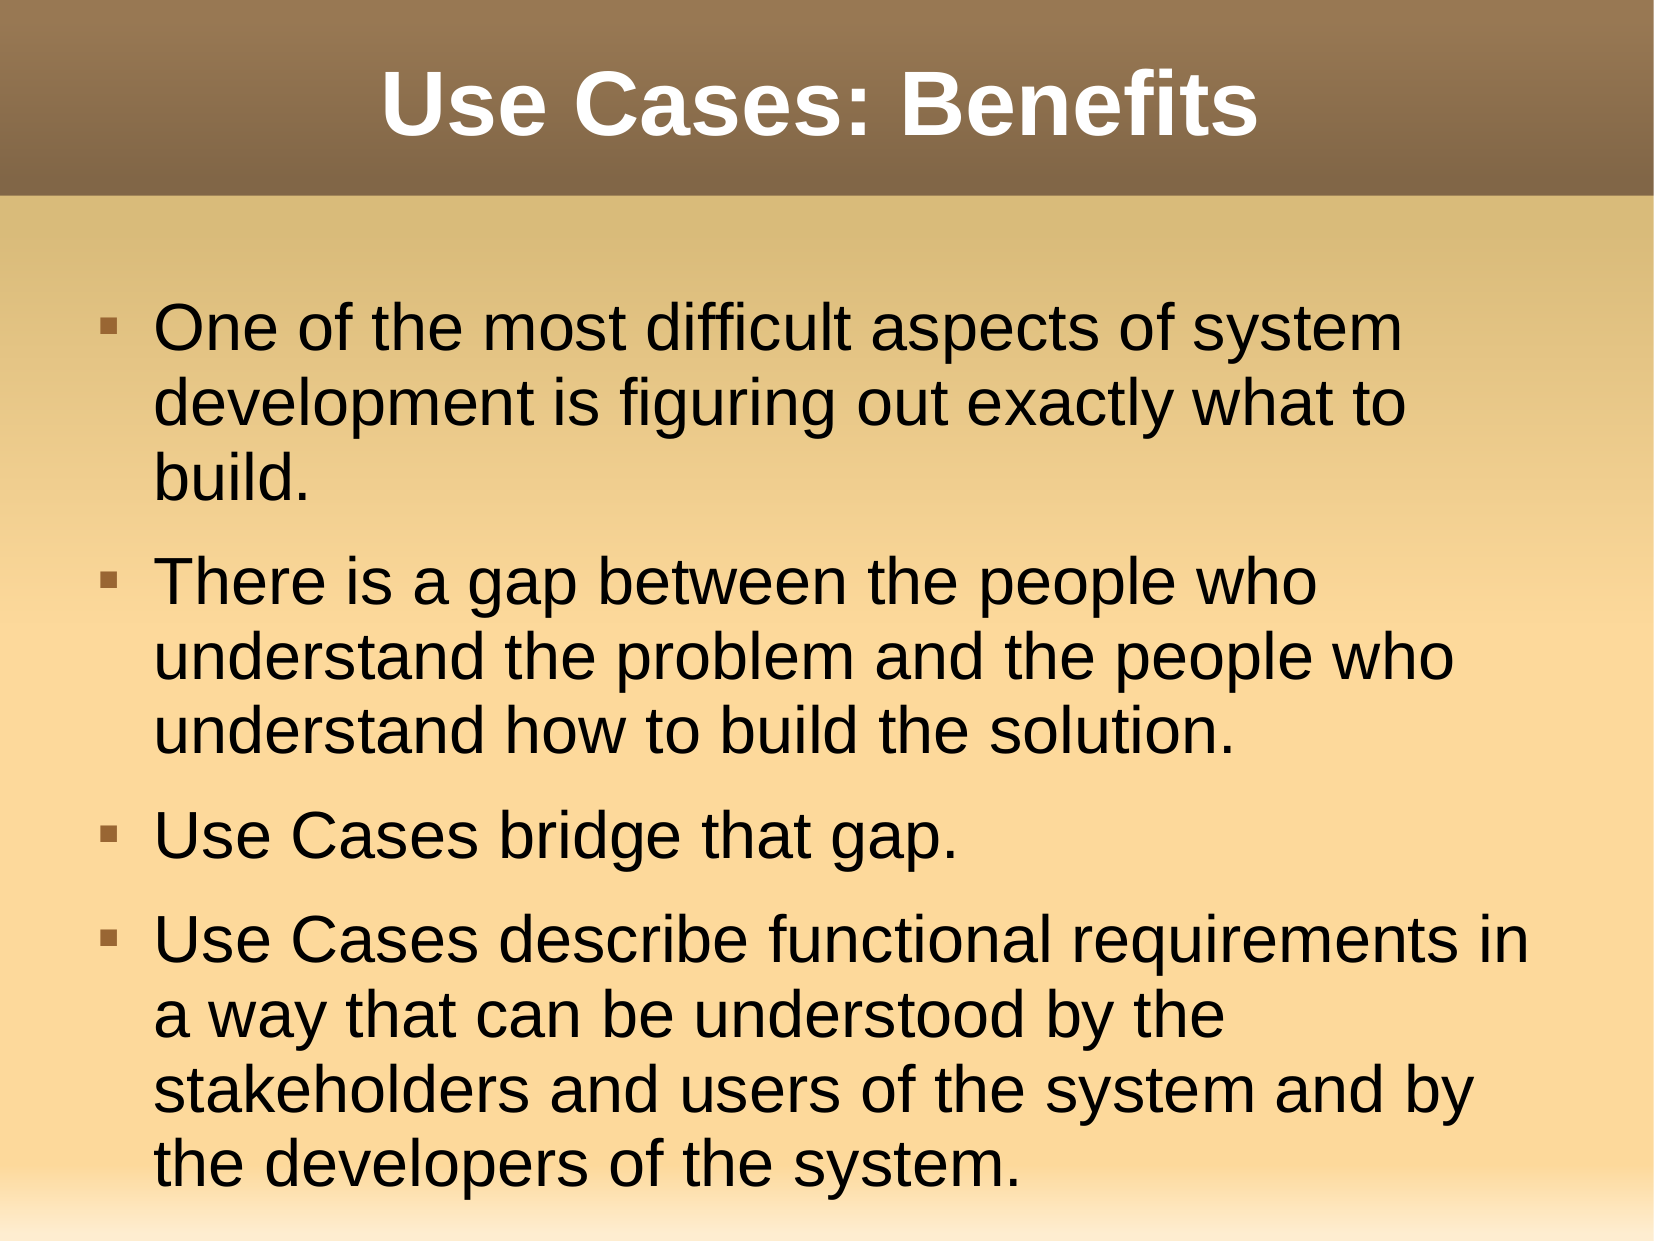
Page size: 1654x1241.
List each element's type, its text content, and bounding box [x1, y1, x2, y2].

picture [0, 0, 1654, 1241]
list One of the most difficult aspects of system development is figuring out exactly what to build. There is a gap between the people who understand the problem and the people who understand how to build the solution. Use Cases bridge that gap. Use Cases describe functional requirements in a way that can be understood by the stakeholders and users of the system and by the developers of the system. [82, 290, 1571, 1202]
title Use Cases: Benefits [76, 7, 1565, 200]
